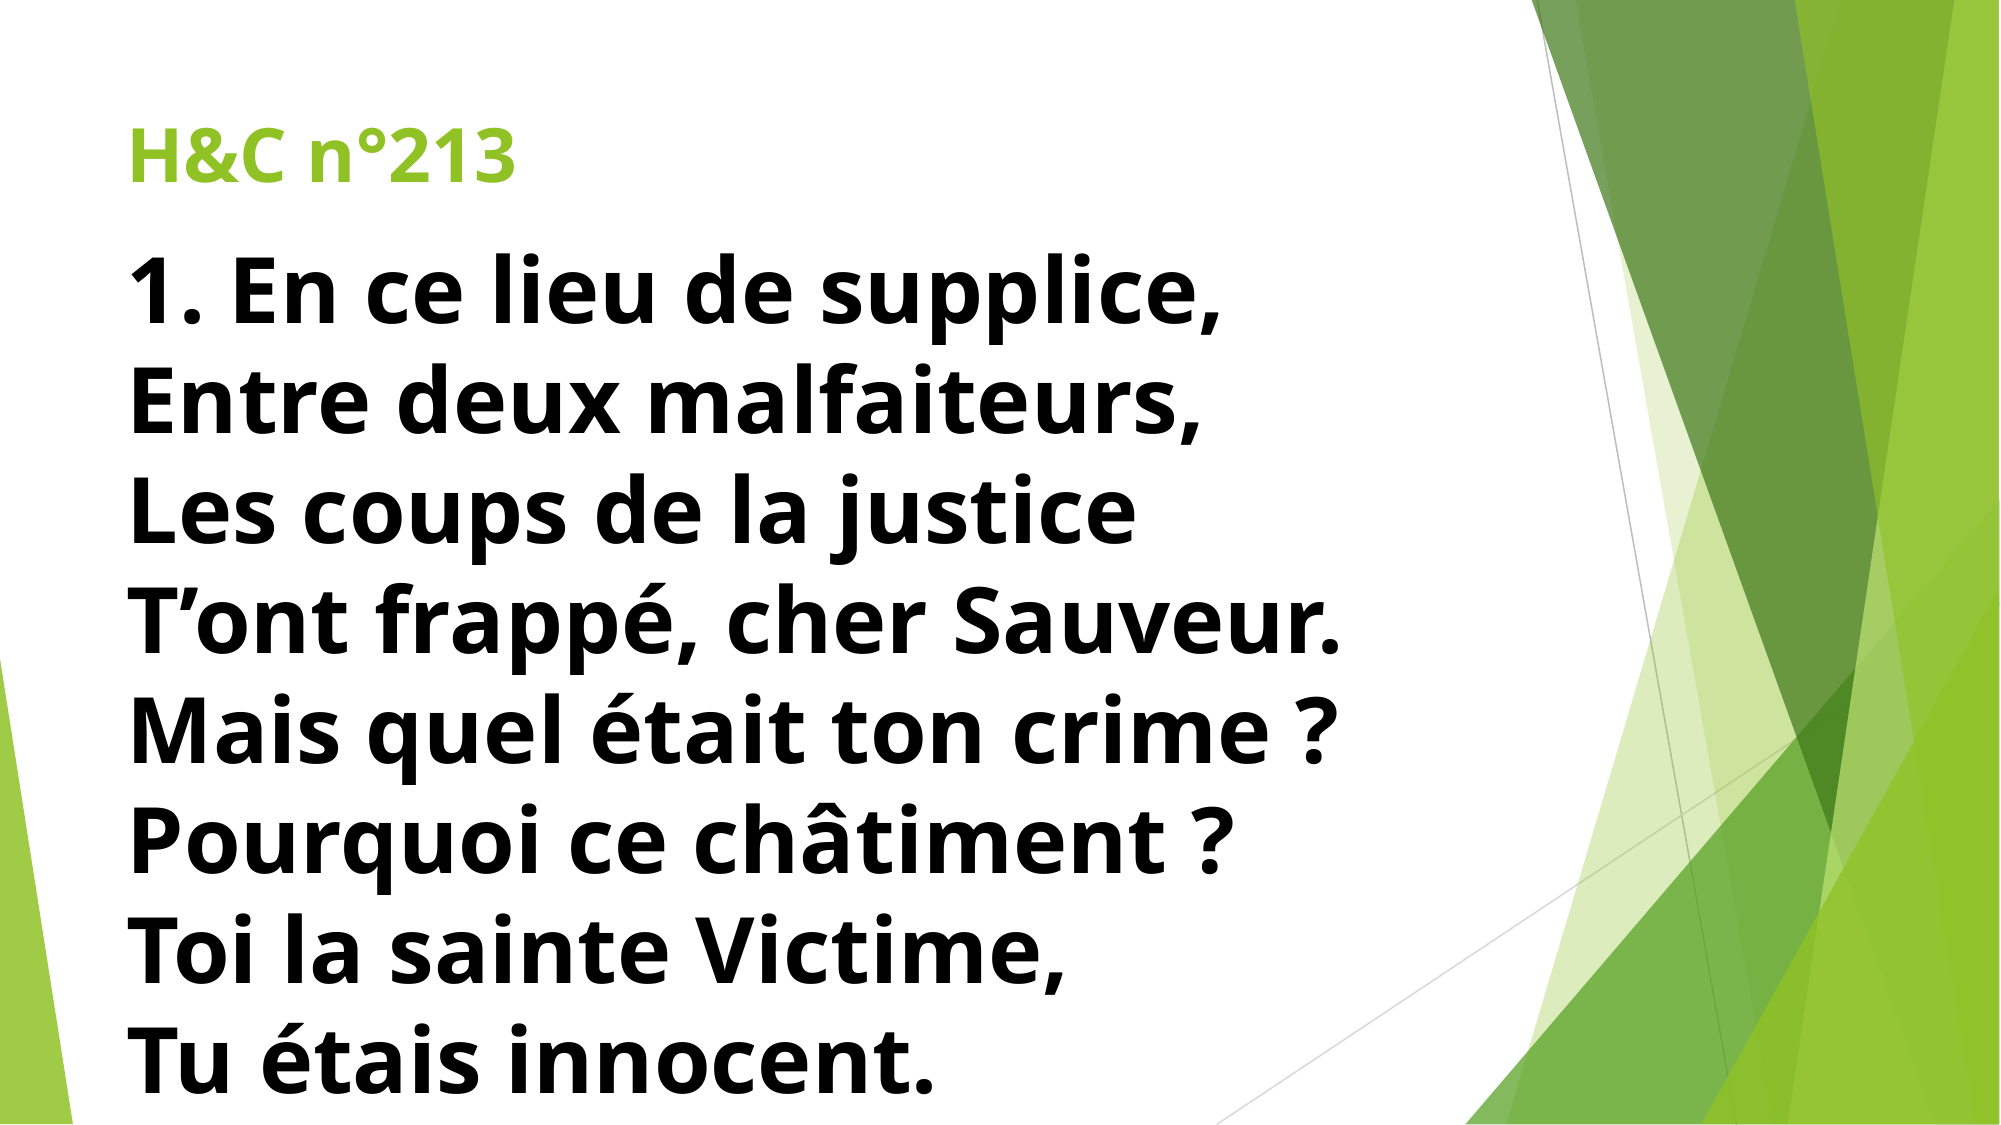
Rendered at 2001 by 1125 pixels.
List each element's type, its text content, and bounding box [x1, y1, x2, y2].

text_box 1. En ce lieu de supplice, Entre deux malfaiteurs, Les coups de la justice T’ont frappé, cher Sauveur. Mais quel était ton crime ? Pourquoi ce châtiment ? Toi la sainte Victime, Tu étais innocent. [111, 224, 1949, 1063]
text_box H&C n°213 [111, 99, 1522, 224]
